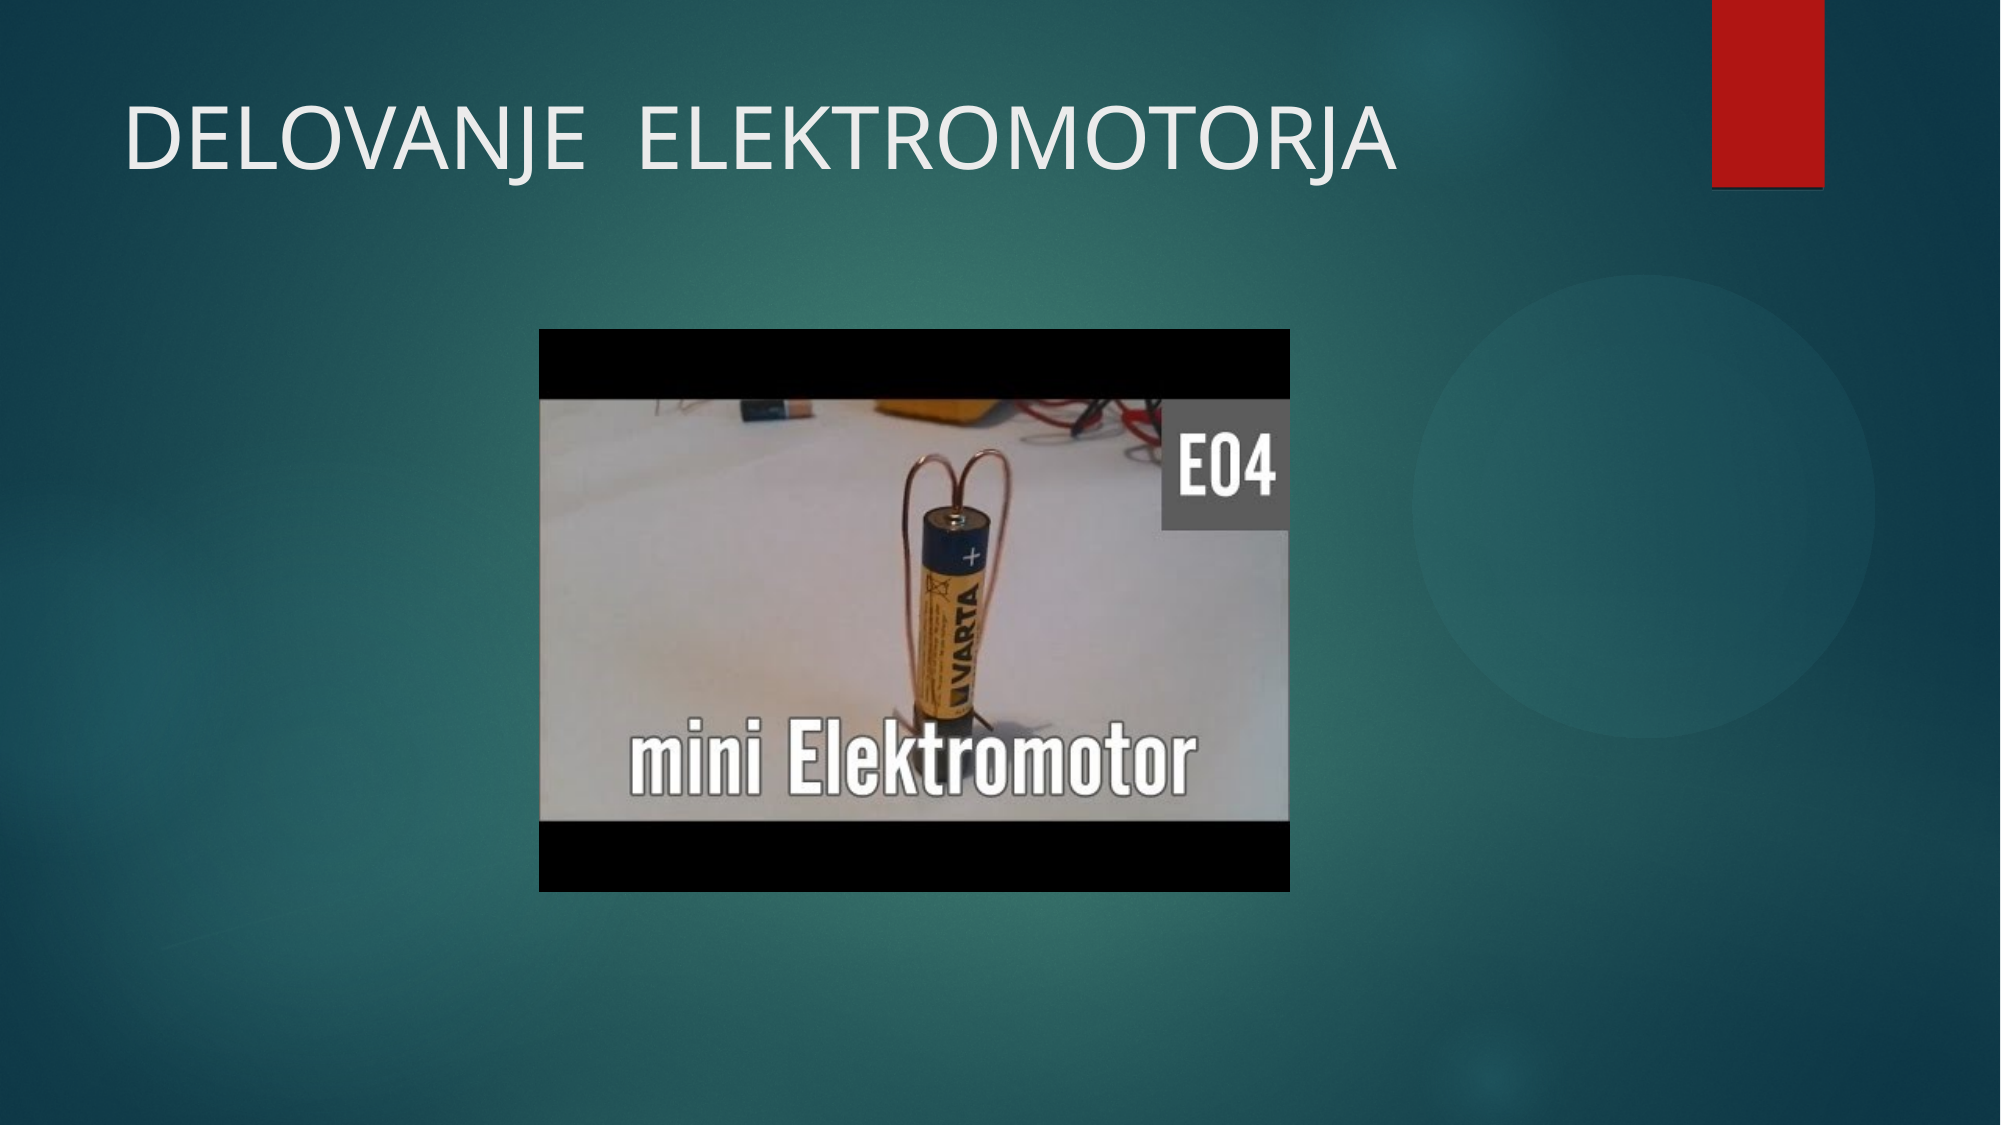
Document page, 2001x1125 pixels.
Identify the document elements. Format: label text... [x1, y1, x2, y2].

picture [0, 0, 2001, 1125]
title DELOVANJE ELEKTROMOTORJA [106, 74, 1649, 304]
